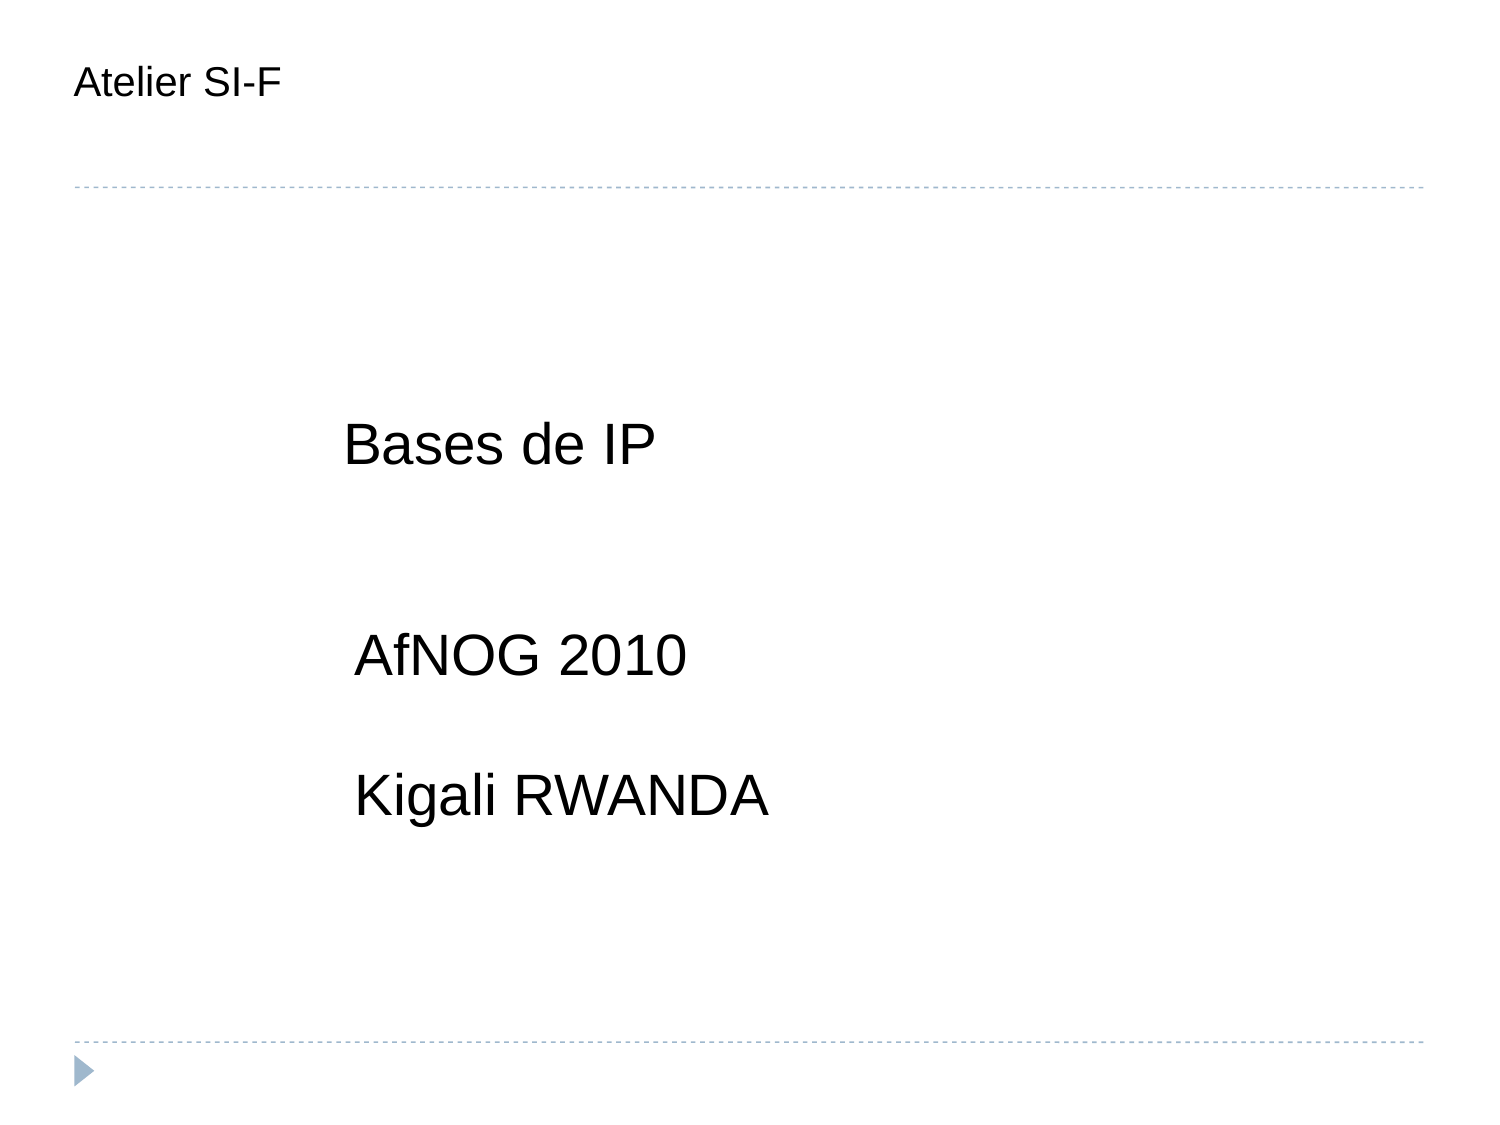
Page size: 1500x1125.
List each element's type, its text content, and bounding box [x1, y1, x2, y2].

text_box AfNOG 2010 Kigali RWANDA [339, 609, 1161, 837]
text_box Bases de IP [328, 398, 677, 485]
text_box Atelier SI-F [59, 47, 363, 112]
